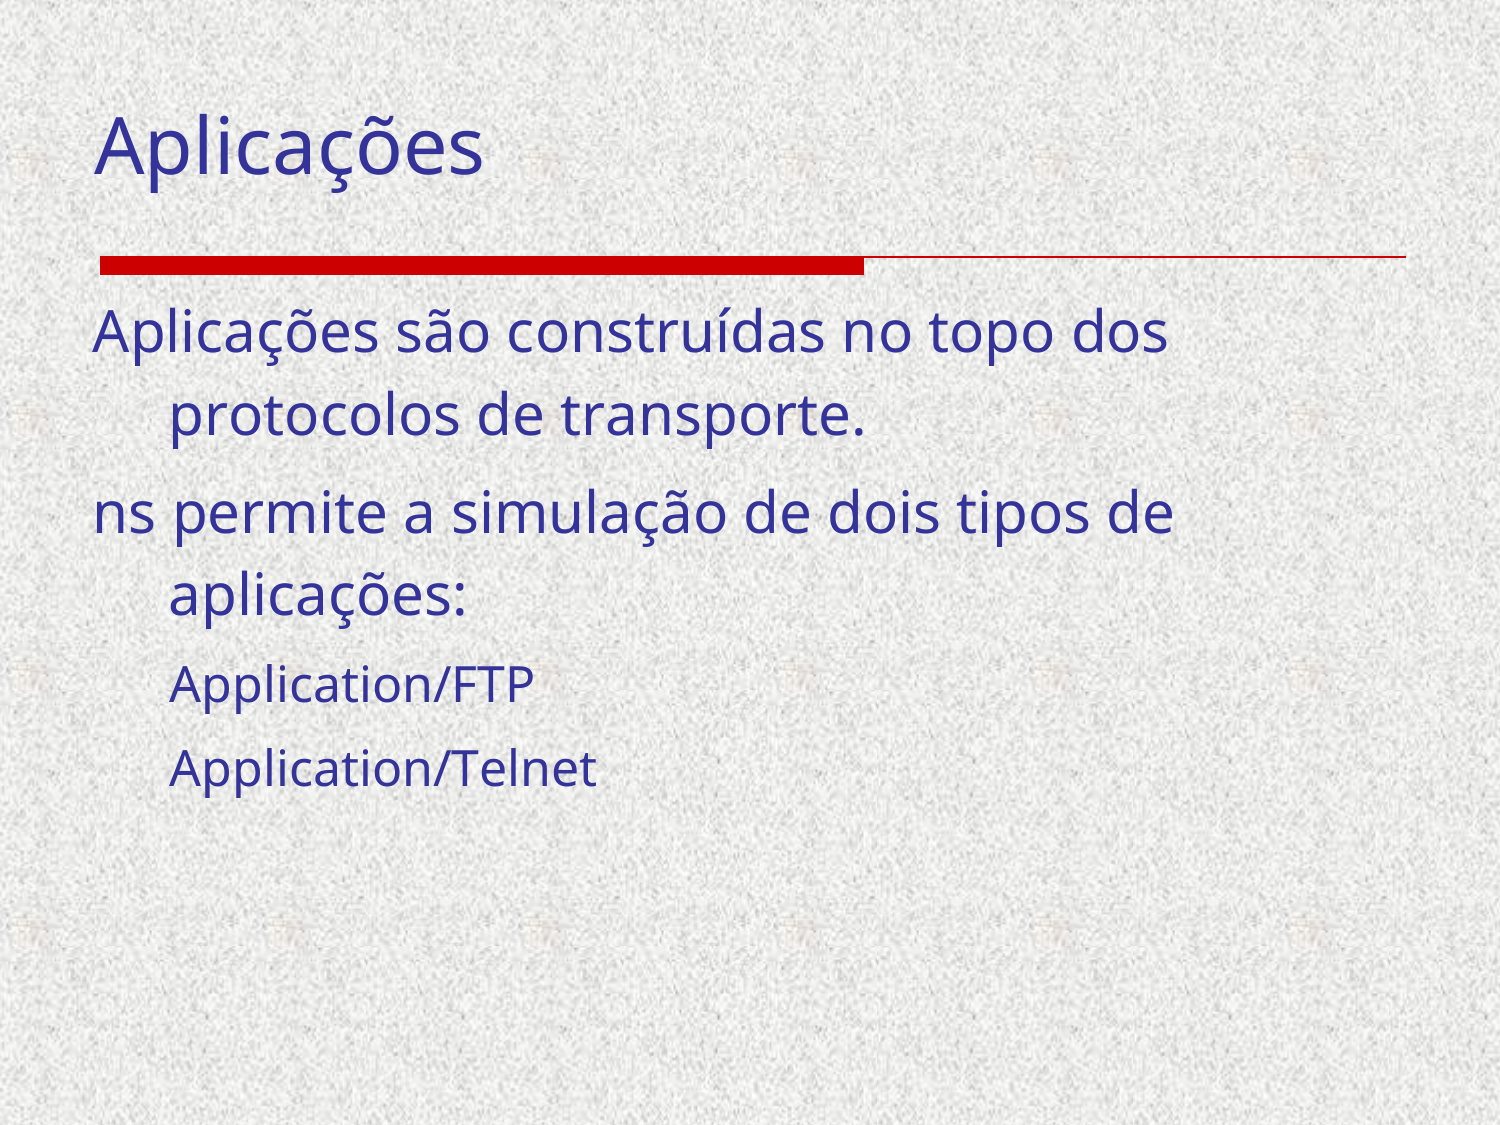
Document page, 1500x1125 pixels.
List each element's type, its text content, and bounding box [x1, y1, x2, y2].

picture [0, 0, 1500, 1125]
title Aplicações [94, 35, 1406, 249]
list Aplicações são construídas no topo dos protocolos de transporte. ns permite a simulação de dois tipos de aplicações: Application/FTP Application/Telnet [92, 287, 1405, 994]
